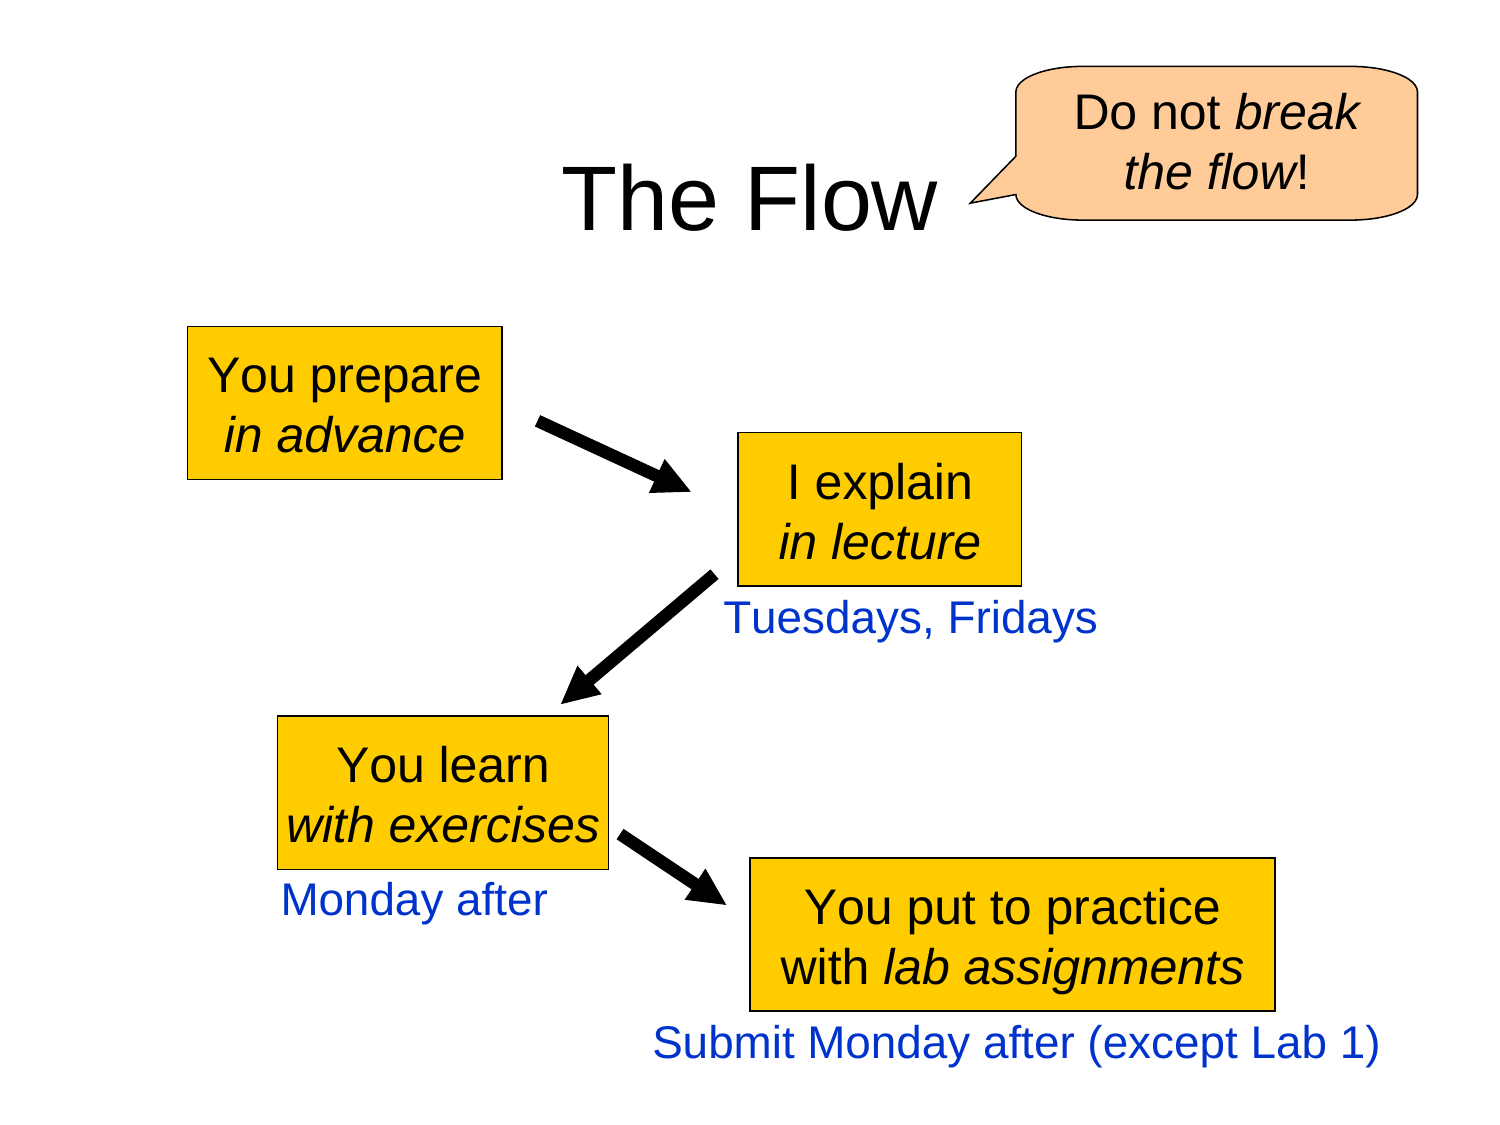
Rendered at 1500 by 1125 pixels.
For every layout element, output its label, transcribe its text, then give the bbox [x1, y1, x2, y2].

text_box Monday after [265, 862, 691, 933]
text_box Tuesdays, Fridays [708, 580, 1143, 651]
text_box You prepare in advance [187, 326, 502, 480]
text_box Do not break the flow! [970, 66, 1418, 221]
text_box You put to practice with lab assignments [750, 857, 1276, 1005]
title The Flow [112, 99, 1388, 288]
text_box You learn with exercises [277, 716, 609, 862]
text_box I explain in lecture [738, 432, 1022, 580]
text_box Submit Monday after (except Lab 1) [637, 1005, 1426, 1076]
